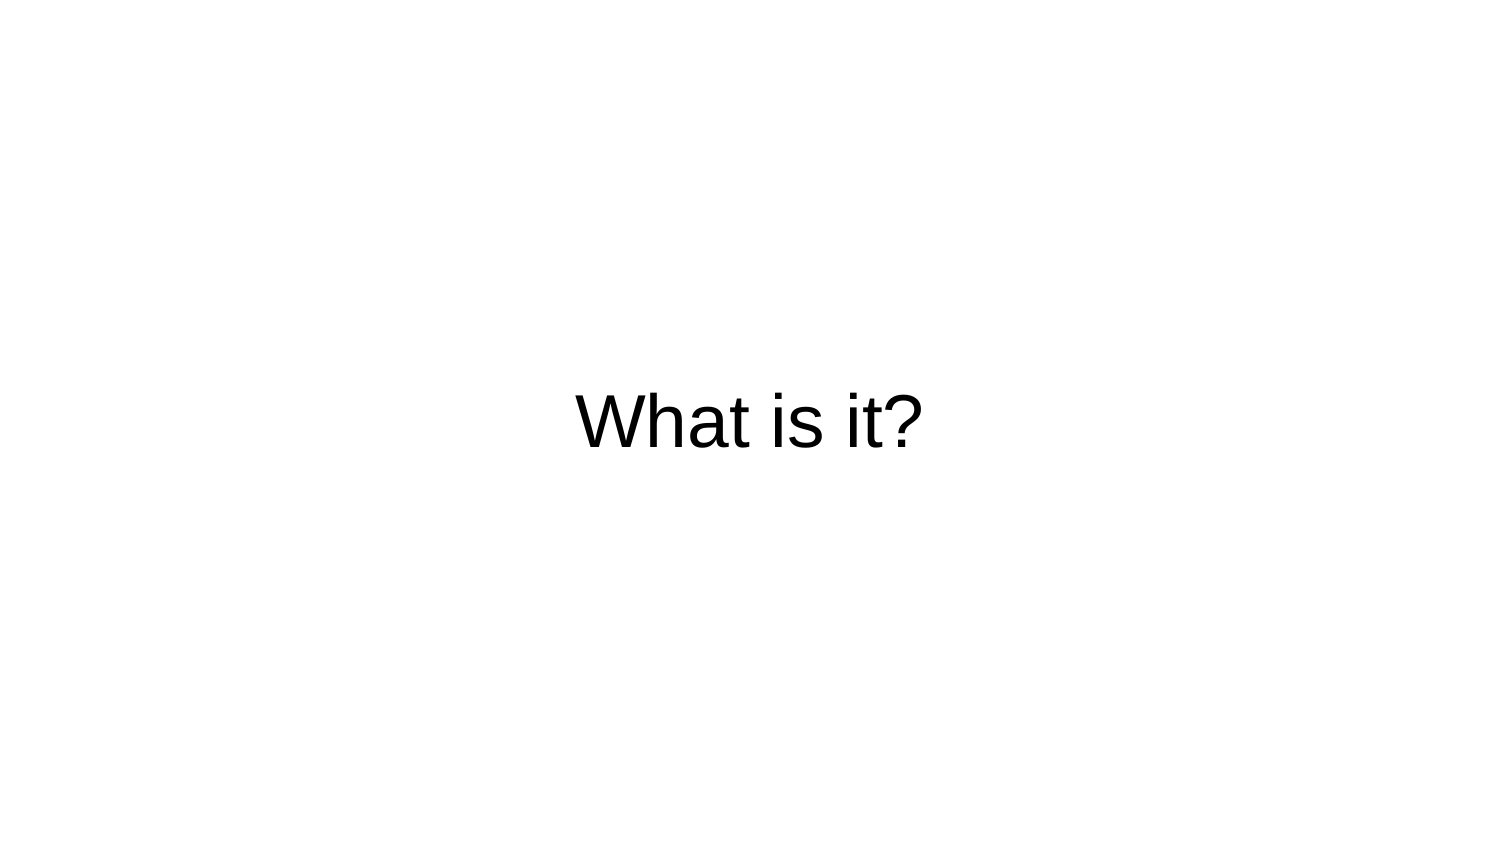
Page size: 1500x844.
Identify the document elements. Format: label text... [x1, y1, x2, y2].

title What is it? [51, 352, 1449, 491]
